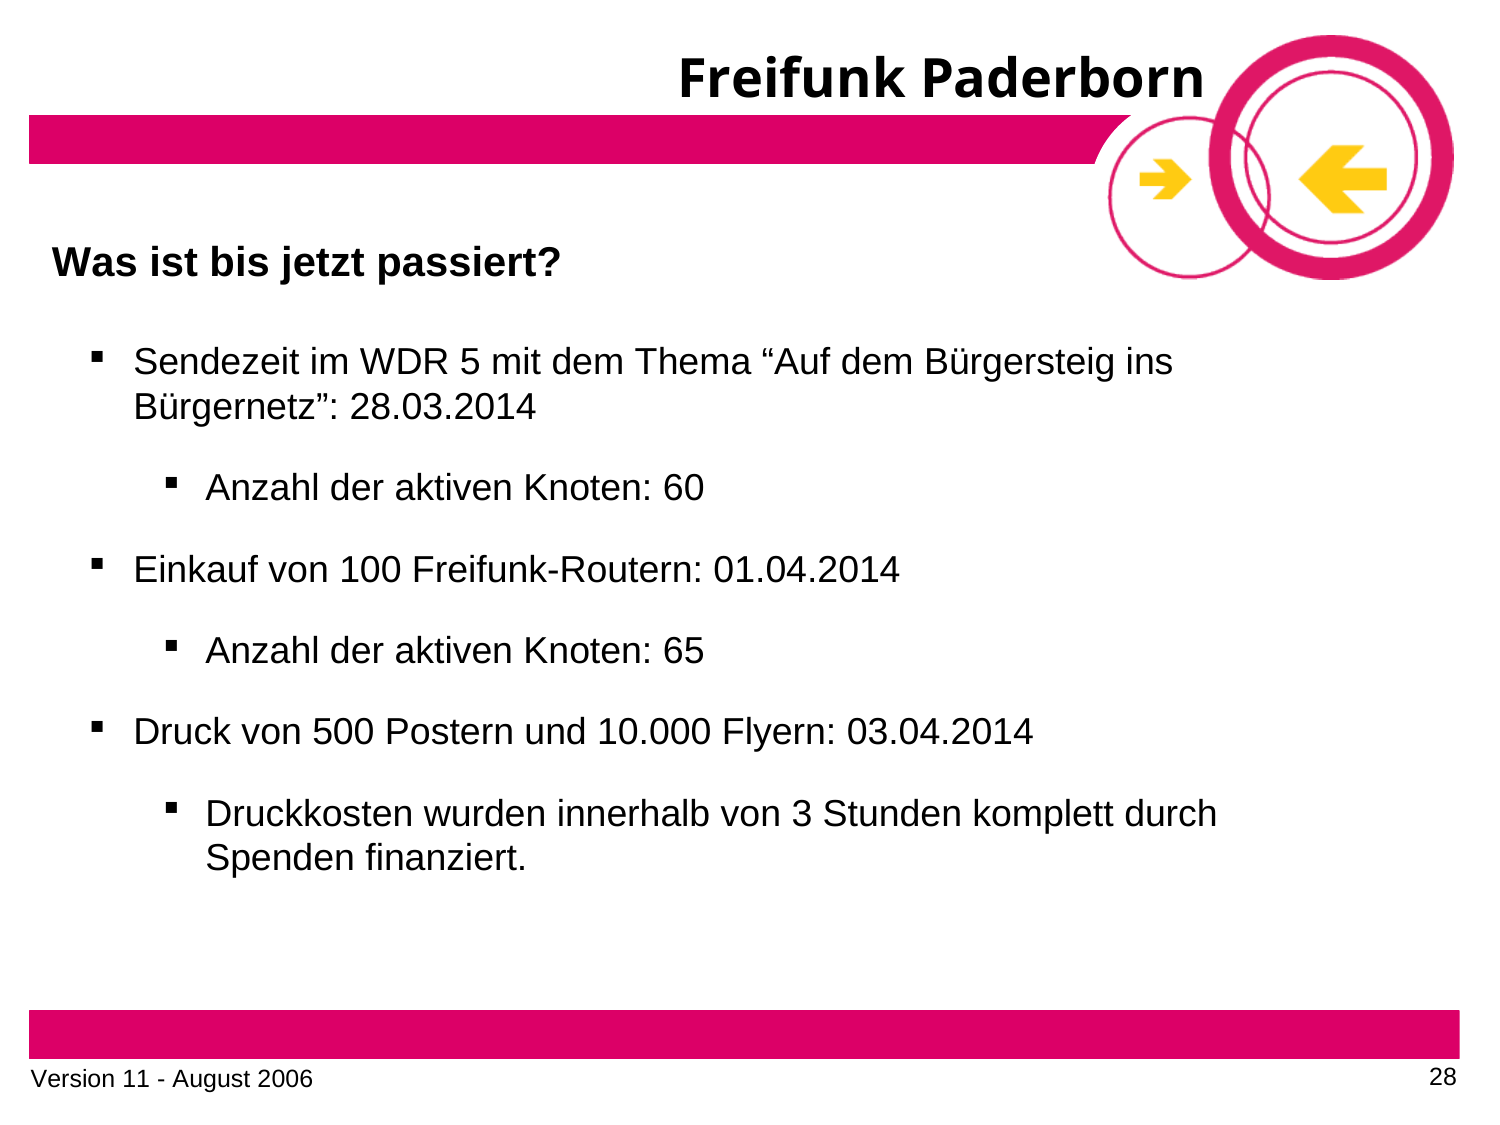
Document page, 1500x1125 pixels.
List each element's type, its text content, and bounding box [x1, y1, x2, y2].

picture [1107, 35, 1454, 280]
text_box Was ist bis jetzt passiert? [51, 235, 1045, 395]
text_box Sendezeit im WDR 5 mit dem Thema “Auf dem Bürgersteig ins Bürgernetz”: 28.03.2014 Anzahl der aktiven Knoten: 60 Einkauf von 100 Freifunk-Routern: 01.04.2014 Anzahl der aktiven Knoten: 65 Druck von 500 Postern und 10.000 Flyern: 03.04.2014 Druckkosten wurden innerhalb von 3 Stunden komplett durch Spenden finanziert. [59, 337, 1288, 976]
